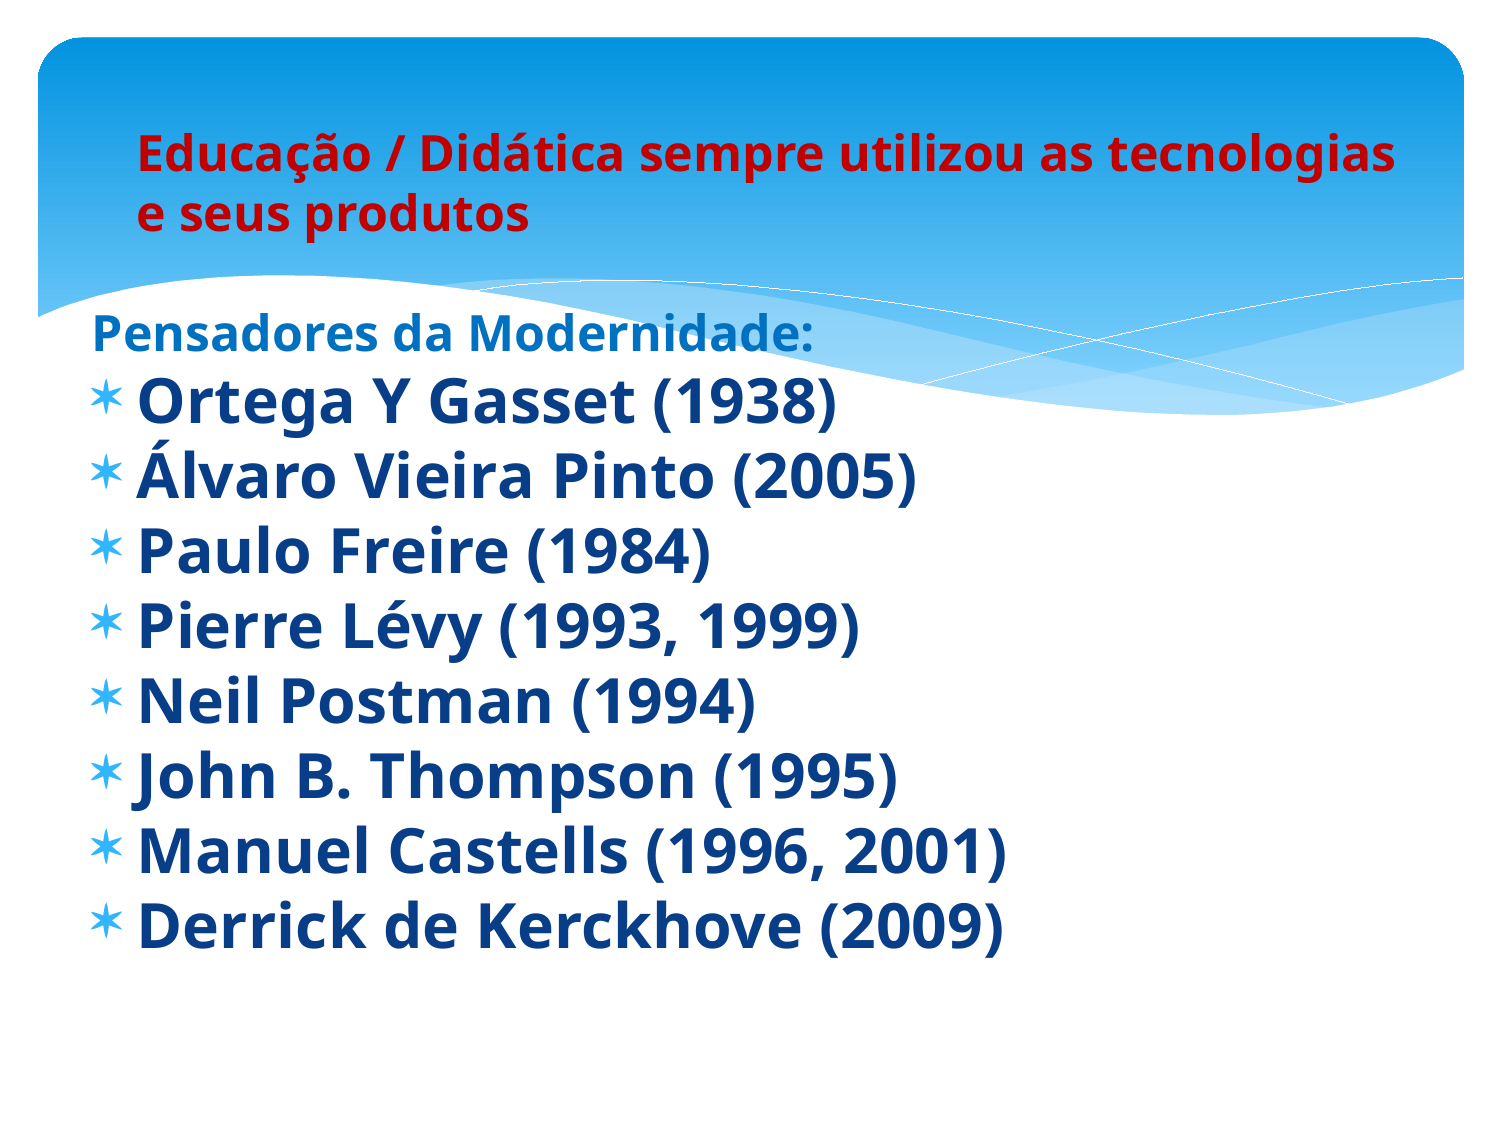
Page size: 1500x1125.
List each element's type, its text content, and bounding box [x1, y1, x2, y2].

list Educação / Didática sempre utilizou as tecnologias e seus produtos Pensadores da Modernidade: Ortega Y Gasset (1938) Álvaro Vieira Pinto (2005) Paulo Freire (1984) Pierre Lévy (1993, 1999) Neil Postman (1994) John B. Thompson (1995) Manuel Castells (1996, 2001) Derrick de Kerckhove (2009) [76, 113, 1427, 1071]
